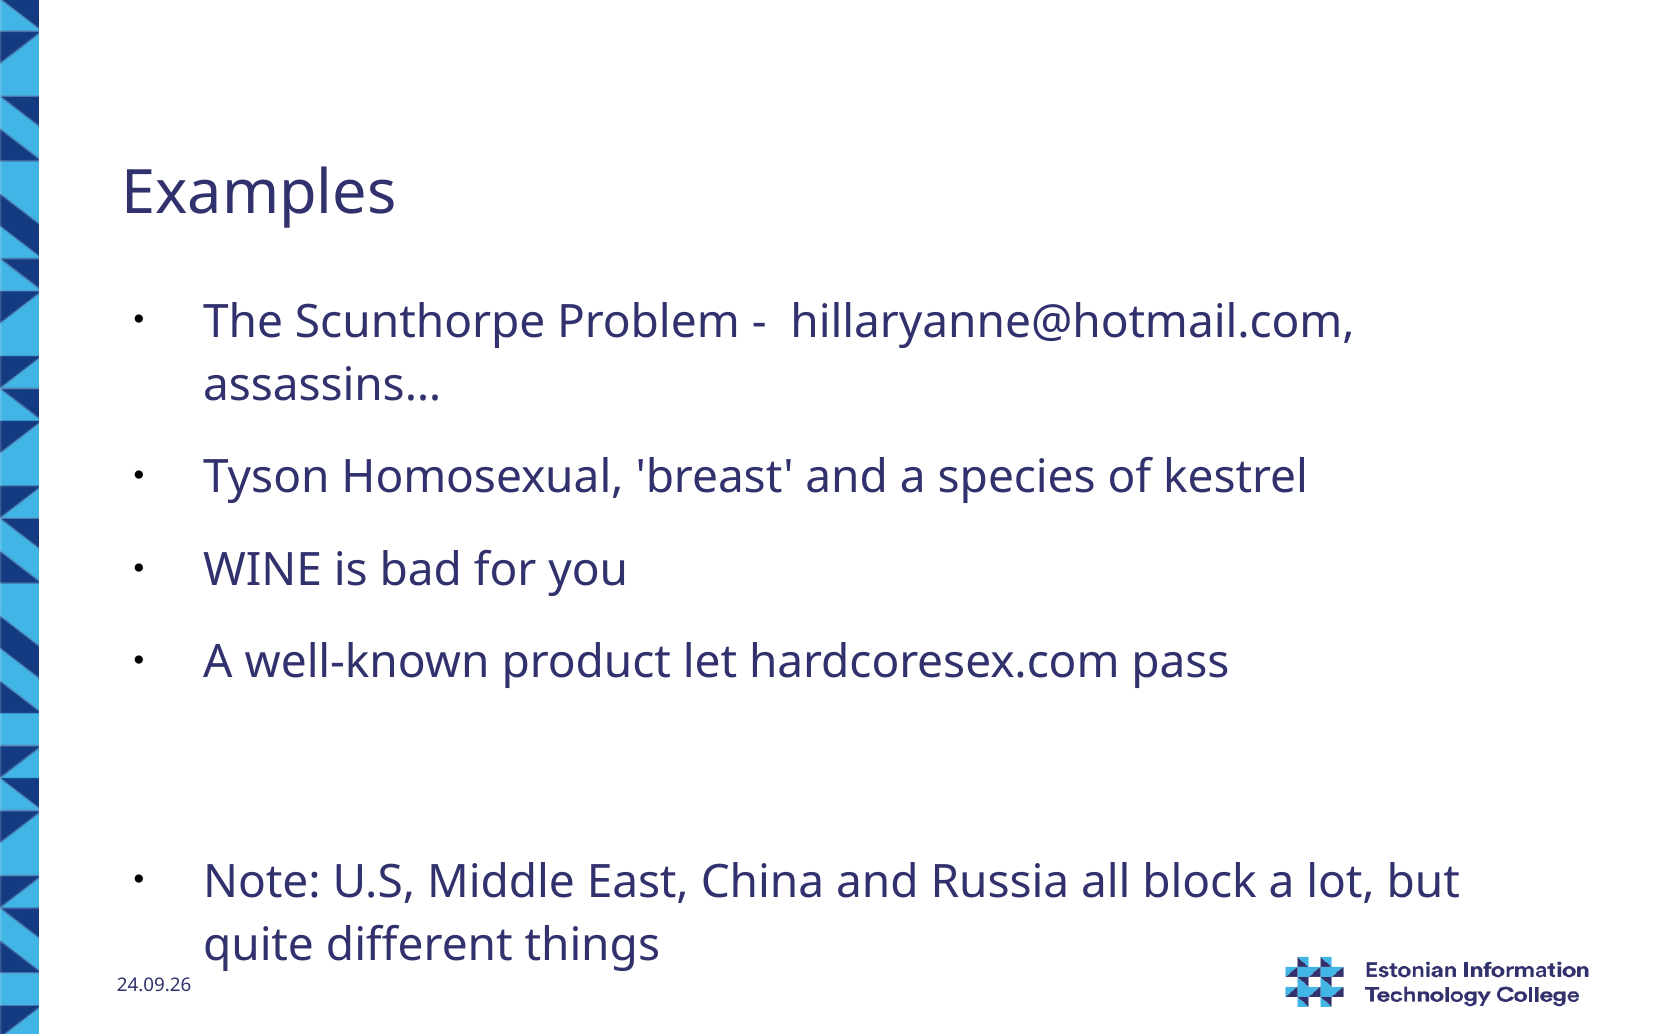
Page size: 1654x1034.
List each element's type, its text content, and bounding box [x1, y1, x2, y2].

title Examples [121, 103, 1534, 276]
list The Scunthorpe Problem - hillaryanne@hotmail.com, assassins… Tyson Homosexual, 'breast' and a species of kestrel WINE is bad for you A well-known product let hardcoresex.com pass Note: U.S, Middle East, China and Russia all block a lot, but quite different things [121, 287, 1534, 949]
